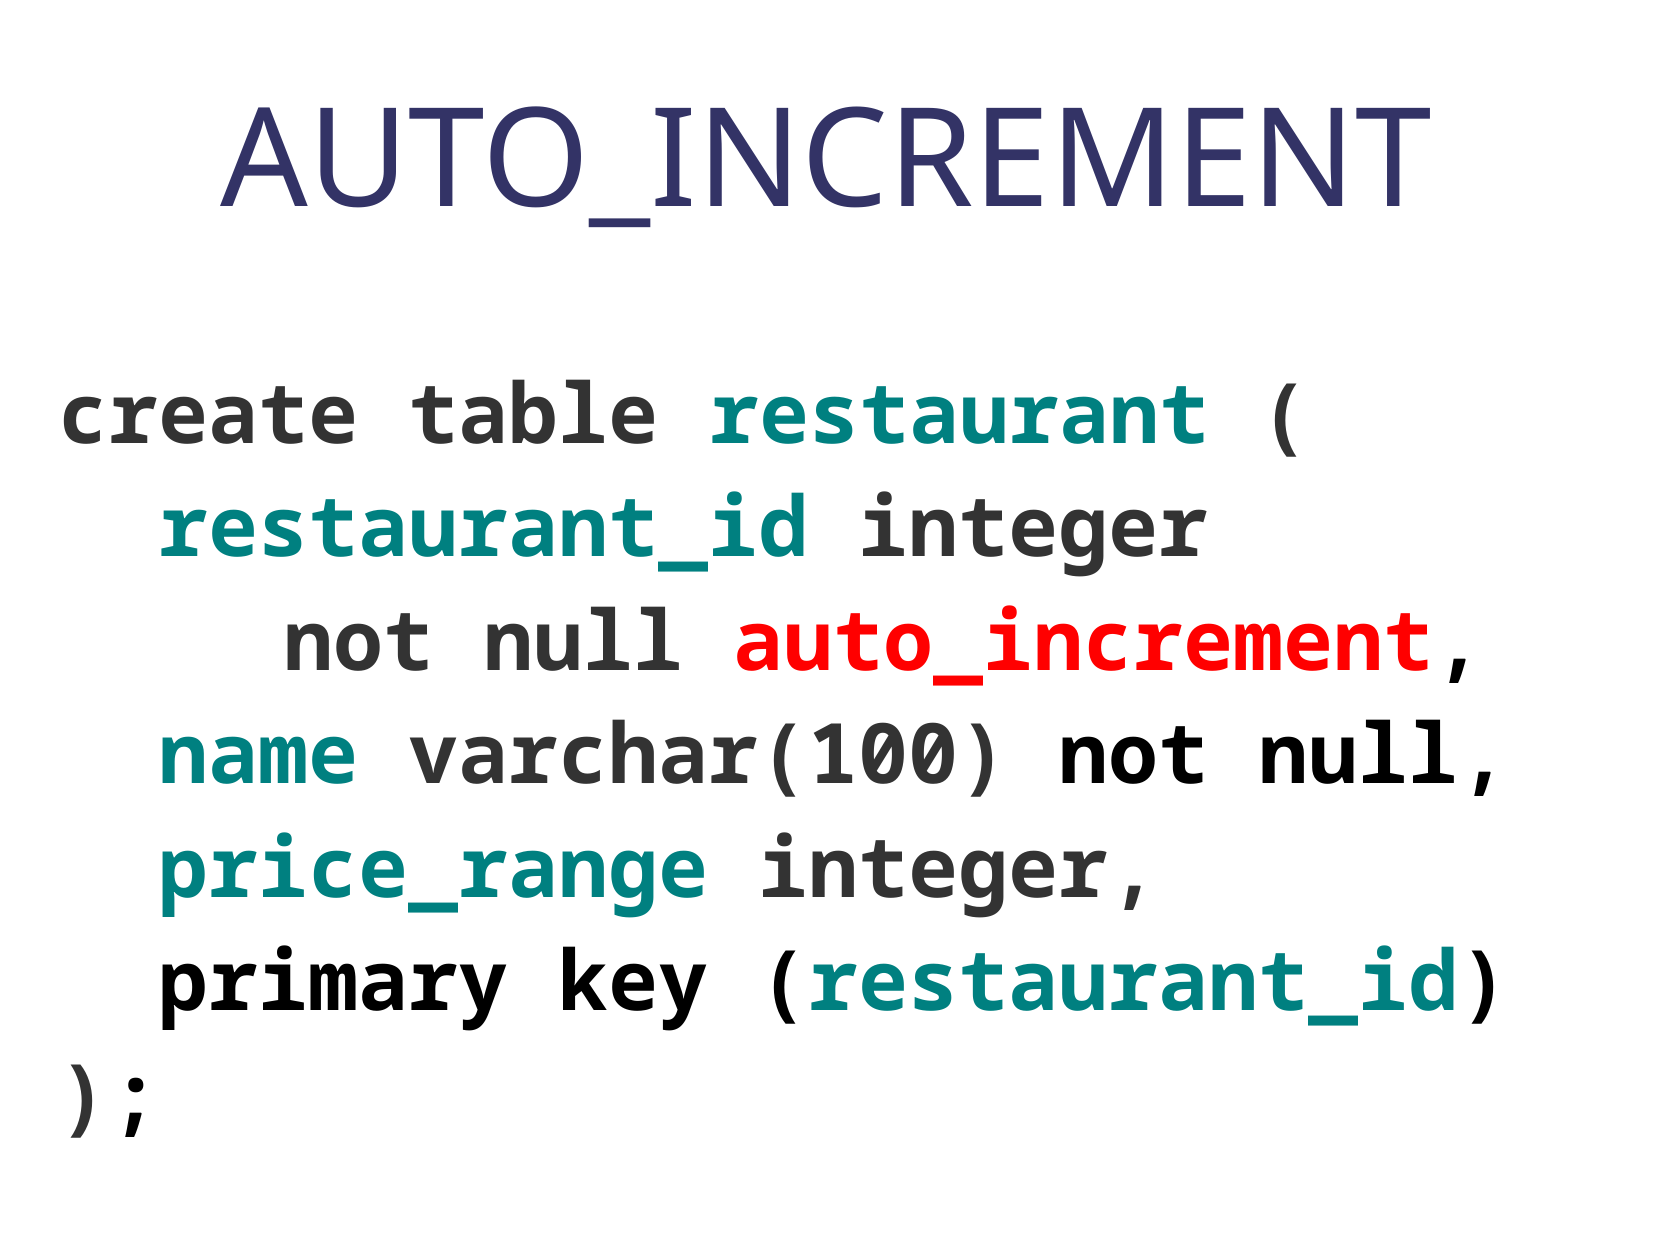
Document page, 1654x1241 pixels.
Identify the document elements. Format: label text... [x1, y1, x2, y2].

title AUTO_INCREMENT [82, 56, 1571, 250]
text_box create table restaurant ( restaurant_id integer not null auto_increment, name varchar(100) not null, price_range integer, primary key (restaurant_id) ); [59, 354, 1563, 1027]
